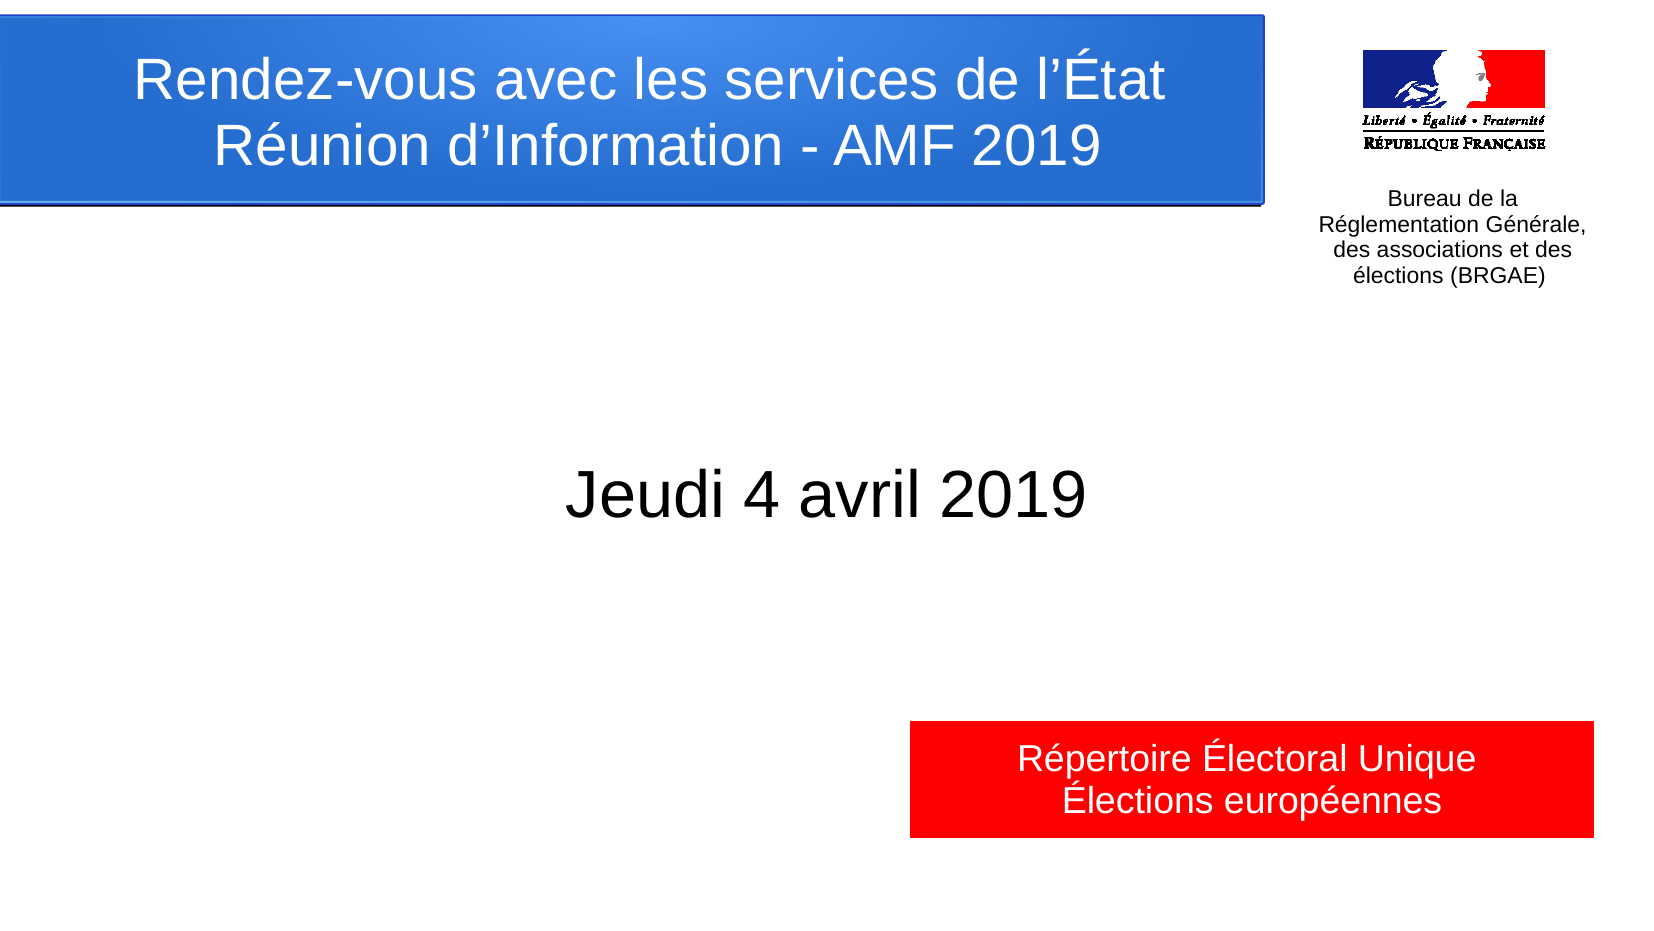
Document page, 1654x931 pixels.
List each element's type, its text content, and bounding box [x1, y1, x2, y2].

subtitle Jeudi 4 avril 2019 [82, 456, 1571, 532]
picture [1362, 47, 1548, 157]
text_box Bureau de la Réglementation Générale, des associations et des élections (BRGAE) [1311, 181, 1595, 294]
title Rendez-vous avec les services de l’État Réunion d’Information - AMF 2019 [82, 35, 1235, 189]
text_box Répertoire Électoral Unique Élections européennes [909, 720, 1595, 839]
